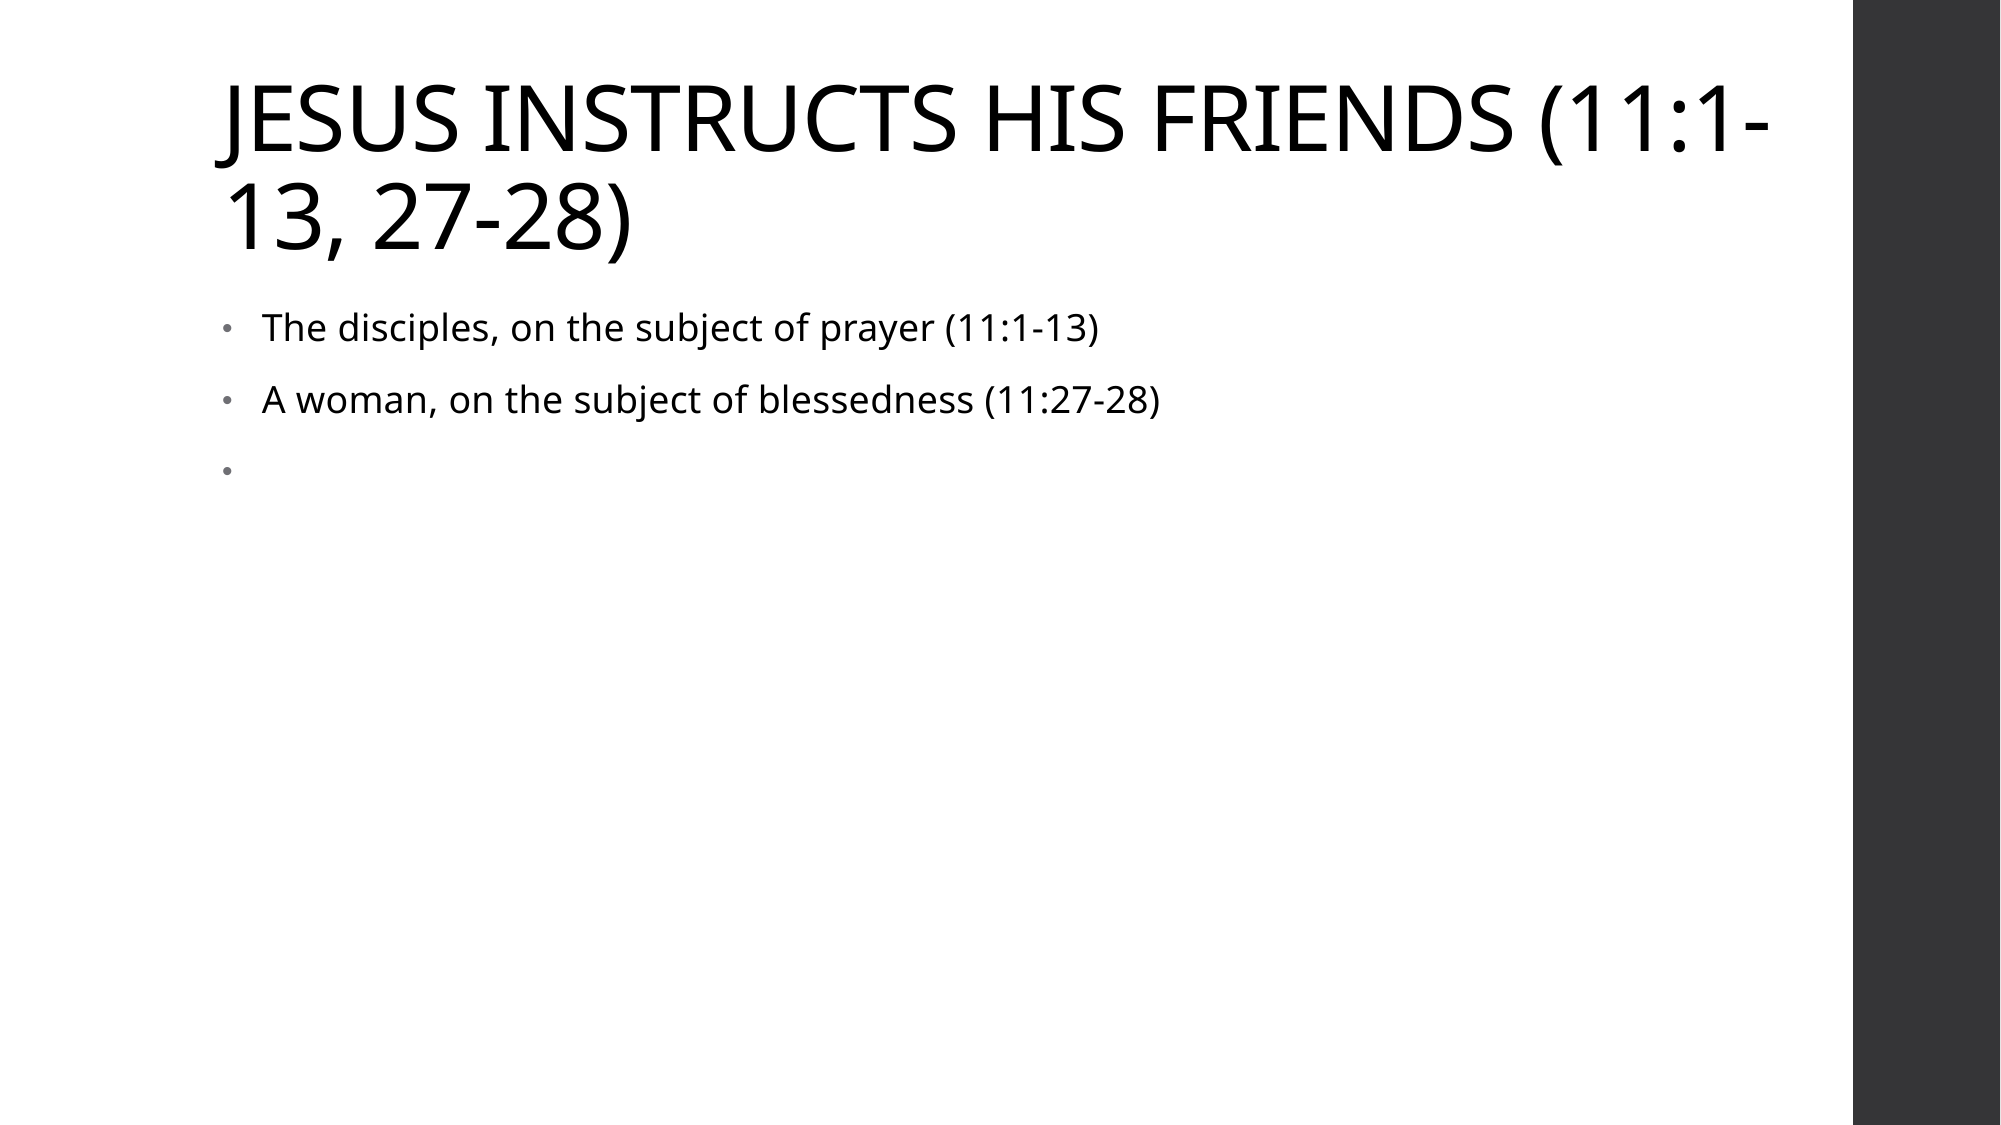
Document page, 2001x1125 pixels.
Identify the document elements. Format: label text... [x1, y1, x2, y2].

title JESUS INSTRUCTS HIS FRIENDS (11:1-13, 27-28) [206, 60, 1797, 278]
list The disciples, on the subject of prayer (11:1-13) A woman, on the subject of blessedness (11:27-28) [206, 299, 1617, 1014]
